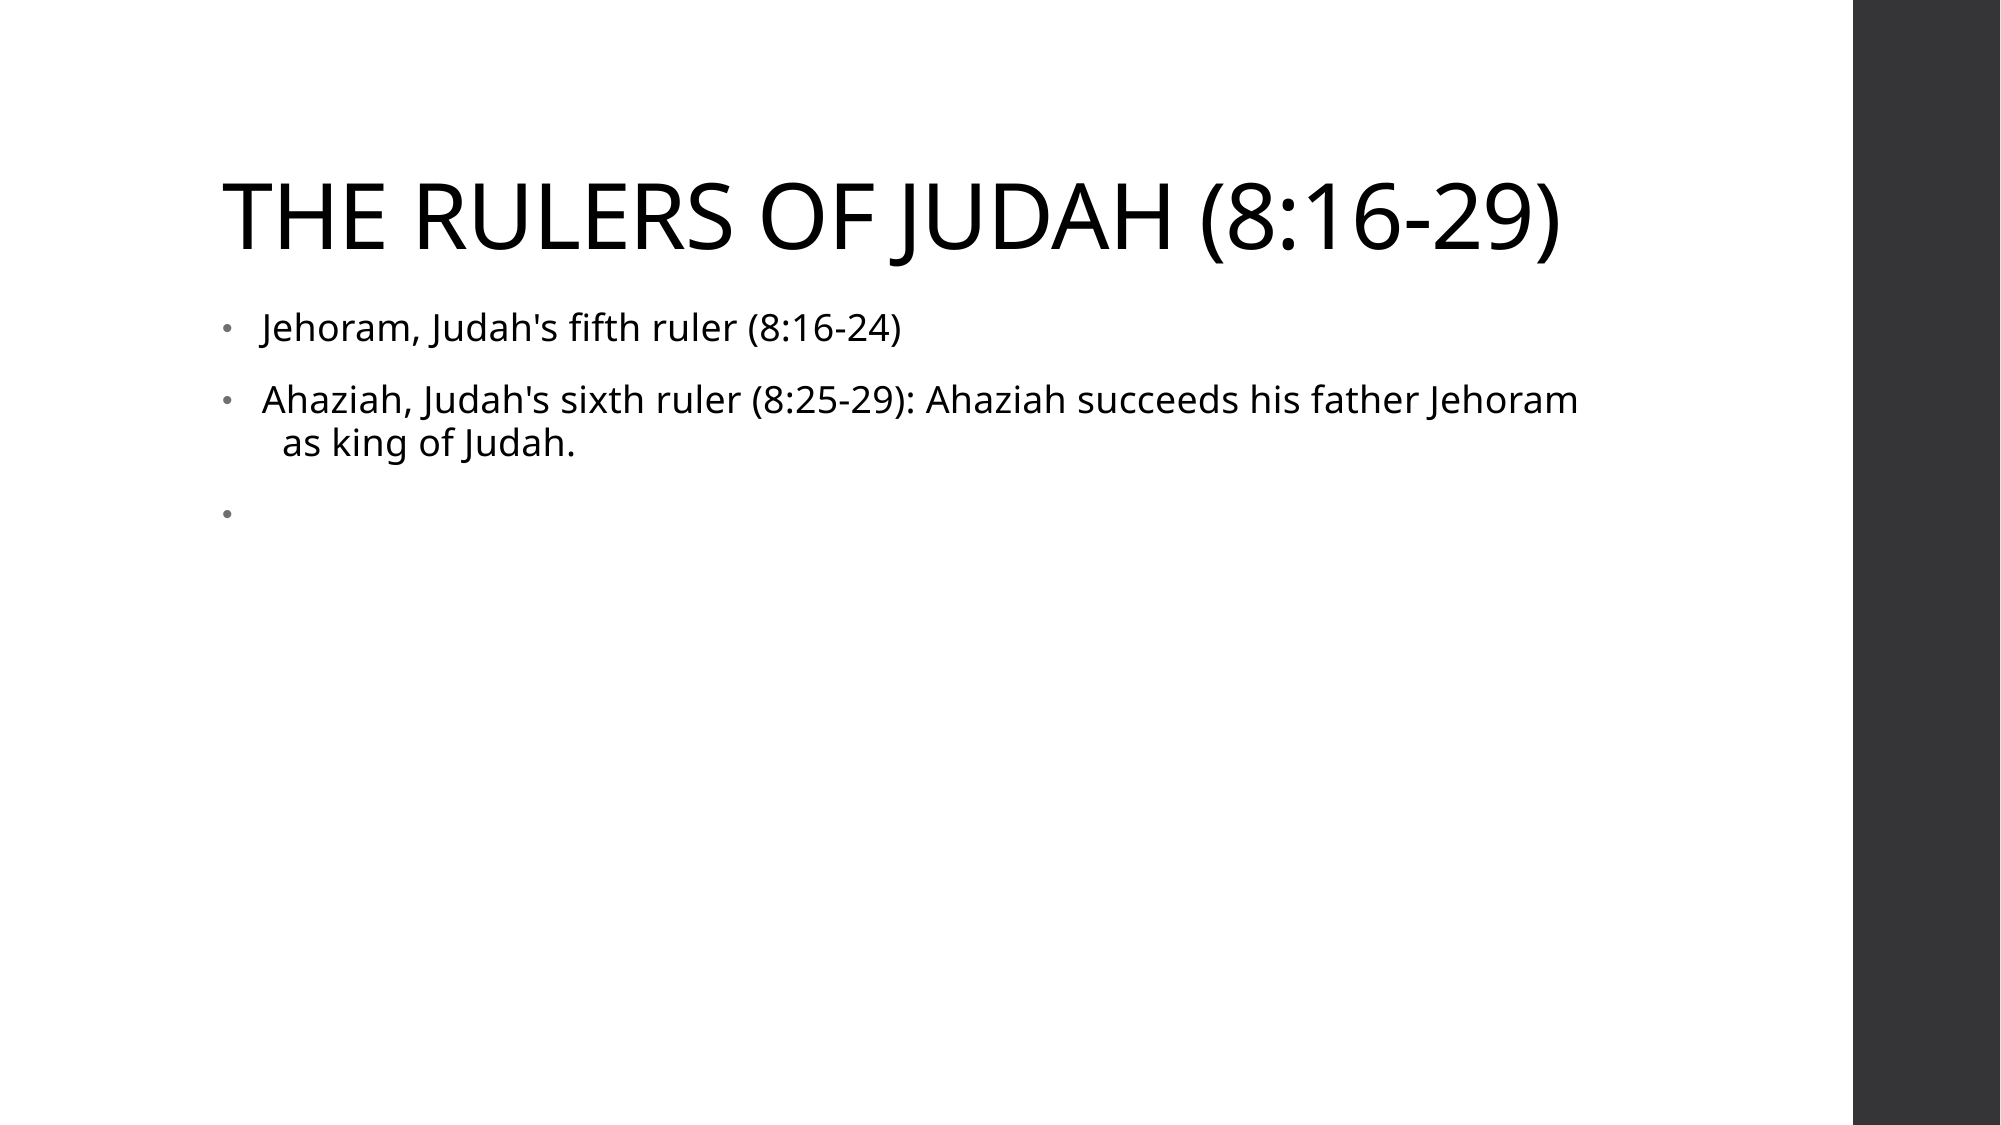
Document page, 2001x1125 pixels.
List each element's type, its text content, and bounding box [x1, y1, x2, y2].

list Jehoram, Judah's fifth ruler (8:16-24) Ahaziah, Judah's sixth ruler (8:25-29): Ahaziah succeeds his father Jehoram as king of Judah. [206, 299, 1617, 1014]
title THE RULERS OF JUDAH (8:16-29) [206, 60, 1797, 278]
